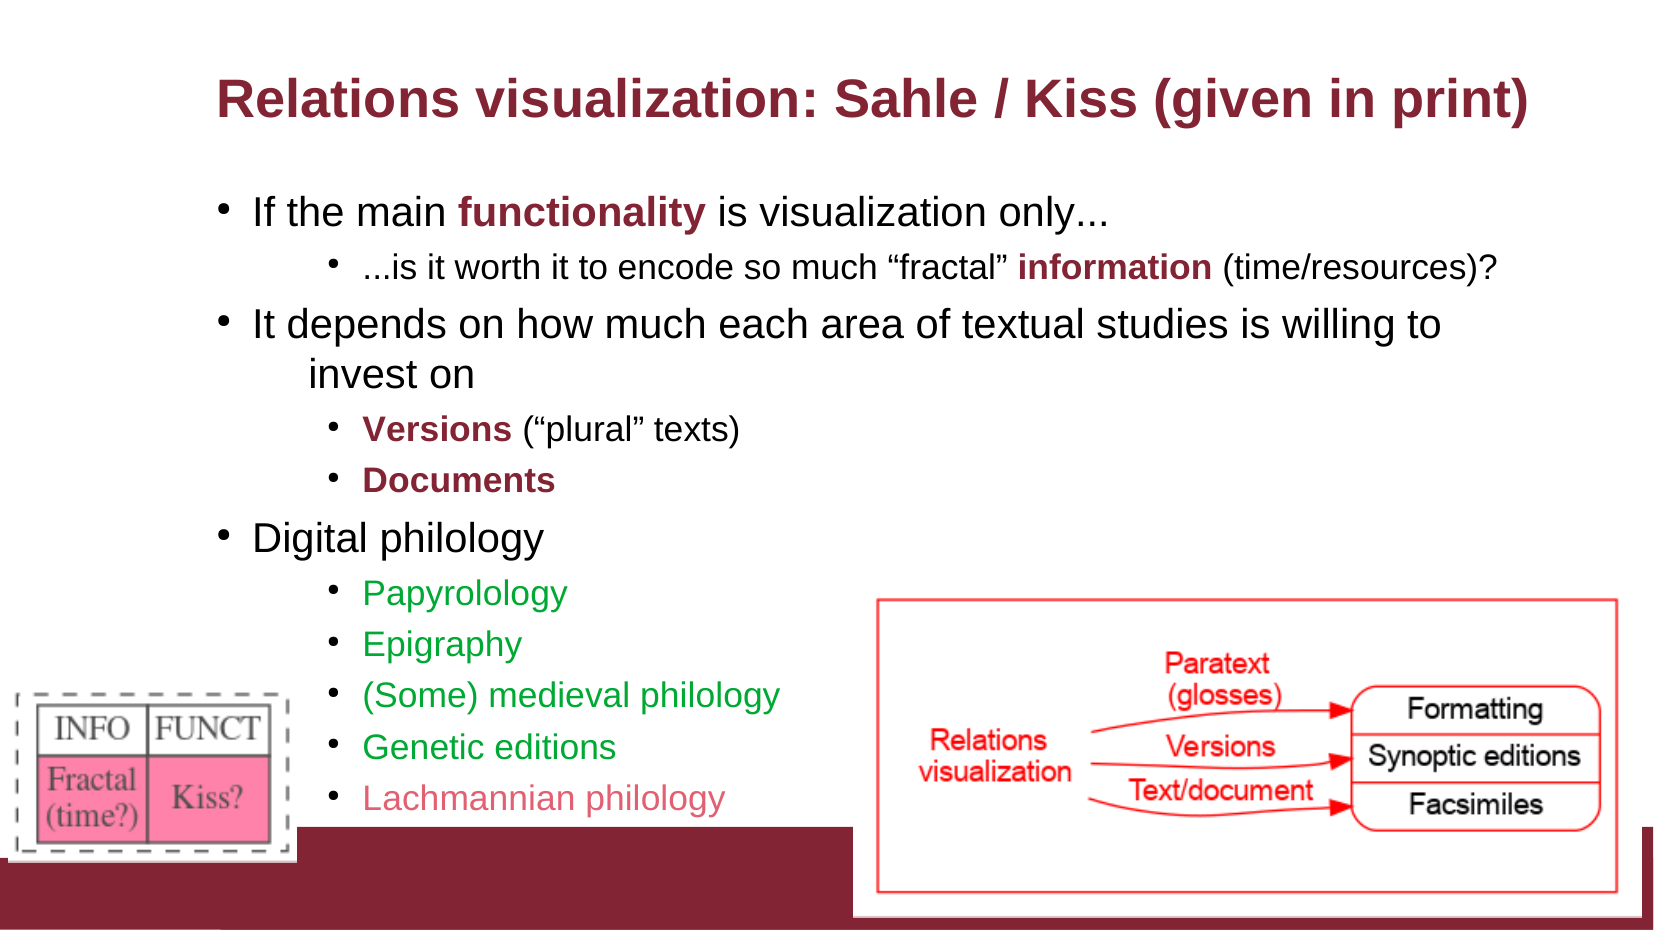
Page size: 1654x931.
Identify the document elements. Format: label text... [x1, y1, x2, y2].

list If the main functionality is visualization only... ...is it worth it to encode so much “fractal” information (time/resources)? It depends on how much each area of textual studies is willing to invest on Versions (“plural” texts) Documents Digital philology Papyrolology Epigraphy (Some) medieval philology Genetic editions Lachmannian philology [201, 177, 1569, 886]
picture [8, 684, 297, 863]
picture [853, 575, 1642, 918]
title Relations visualization: Sahle / Kiss (given in print) [201, 55, 1569, 142]
